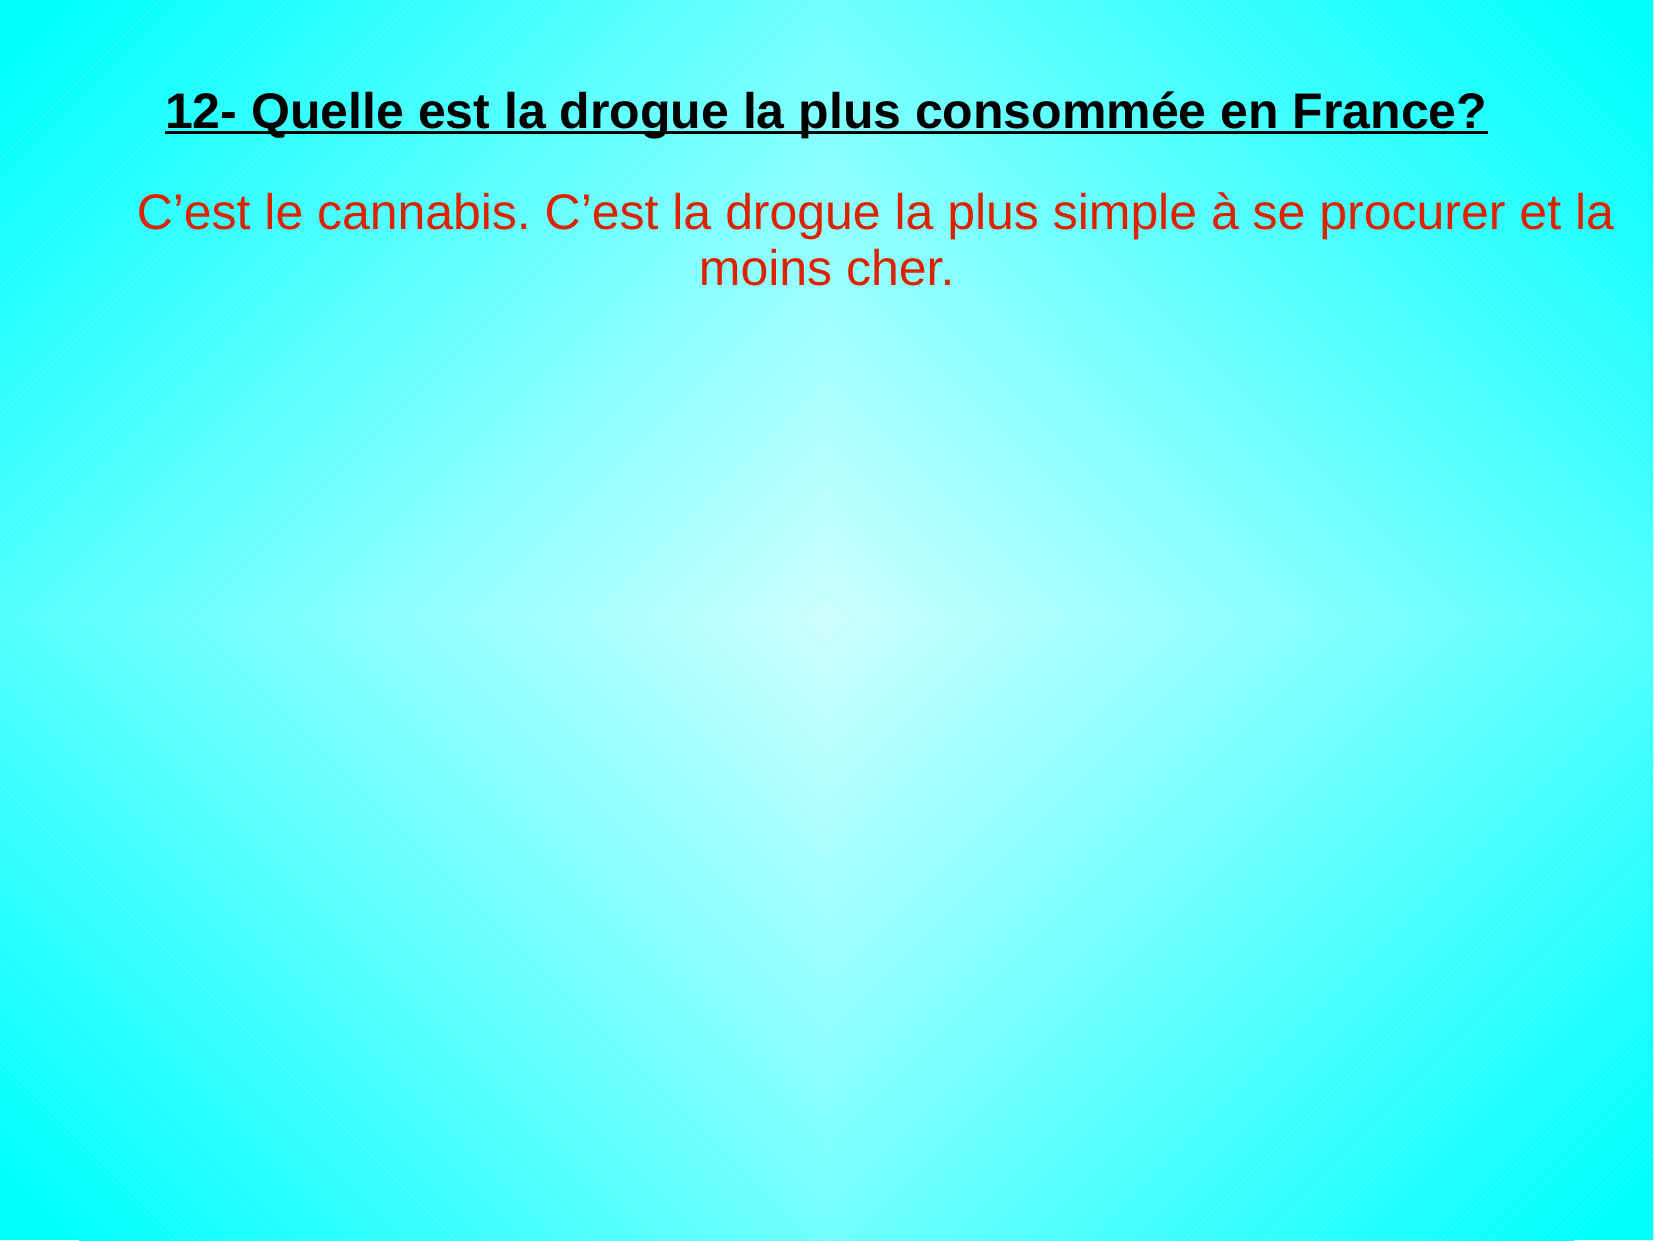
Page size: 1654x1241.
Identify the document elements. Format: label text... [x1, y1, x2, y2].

text_box 12- Quelle est la drogue la plus consommée en France? [0, 75, 1654, 148]
text_box C’est le cannabis. C’est la drogue la plus simple à se procurer et la moins cher. [0, 177, 1654, 304]
text_box [29, 679, 1654, 916]
